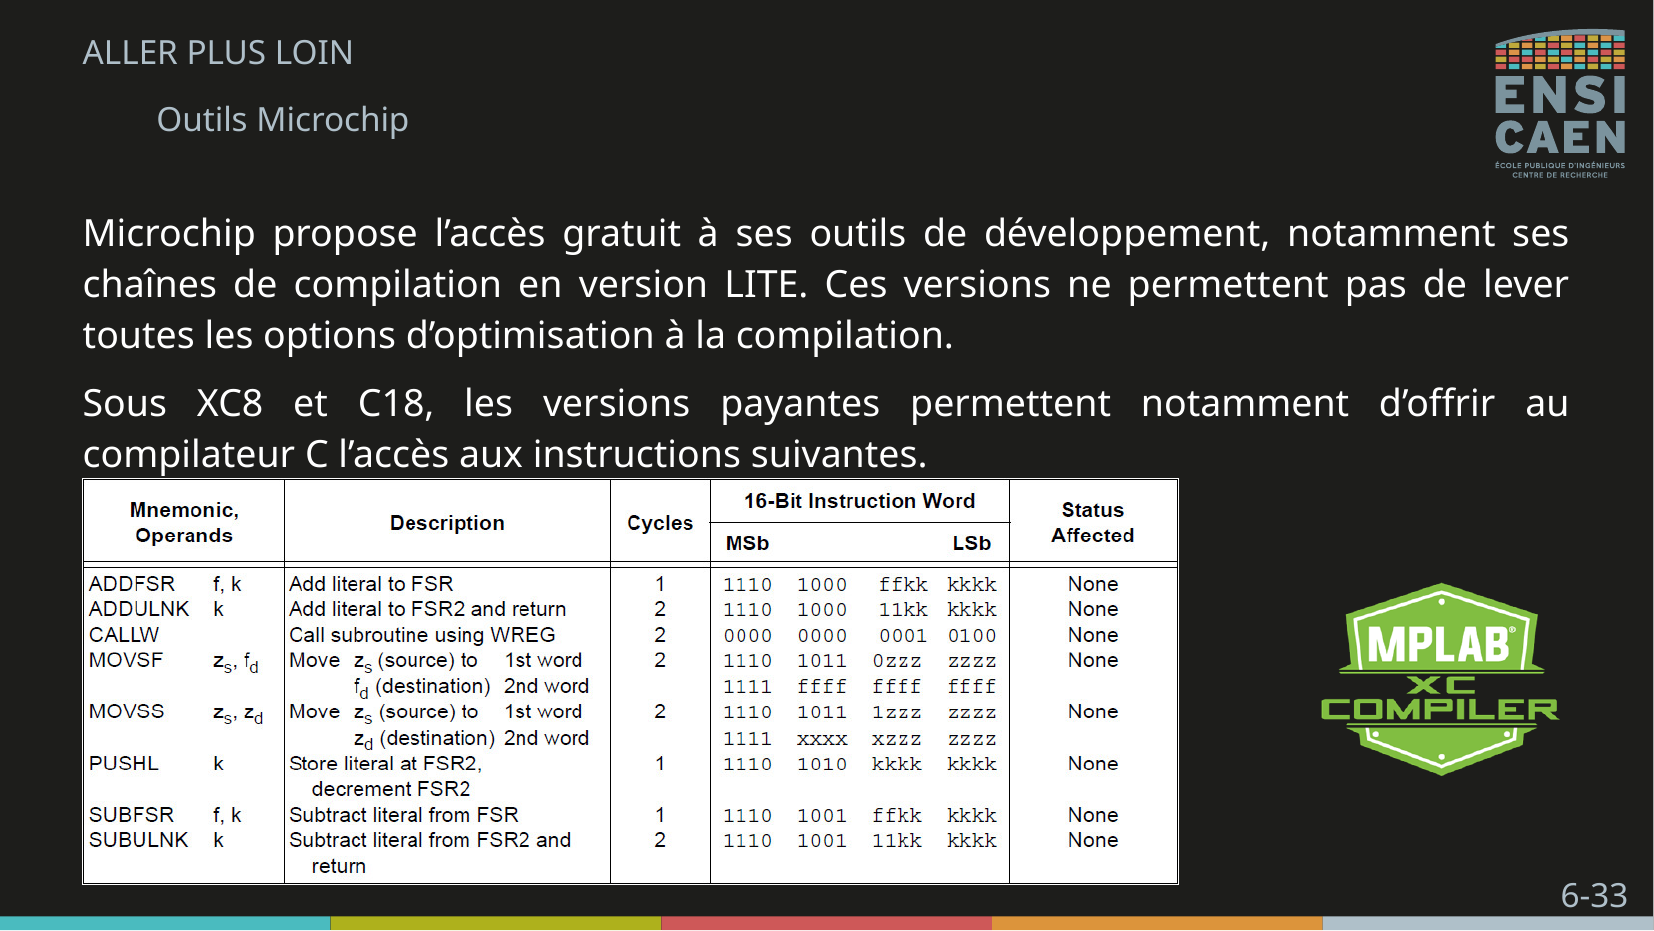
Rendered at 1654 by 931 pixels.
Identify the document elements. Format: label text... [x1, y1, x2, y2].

title ALLER PLUS LOIN Outils Microchip [82, 0, 1467, 148]
list Microchip propose l’accès gratuit à ses outils de développement, notamment ses chaînes de compilation en version LITE. Ces versions ne permettent pas de lever toutes les options d’optimisation à la compilation. Sous XC8 et C18, les versions payantes permettent notamment d’offrir au compilateur C l’accès aux instructions suivantes. [82, 206, 1571, 916]
picture [82, 478, 1179, 885]
picture [1310, 559, 1571, 798]
